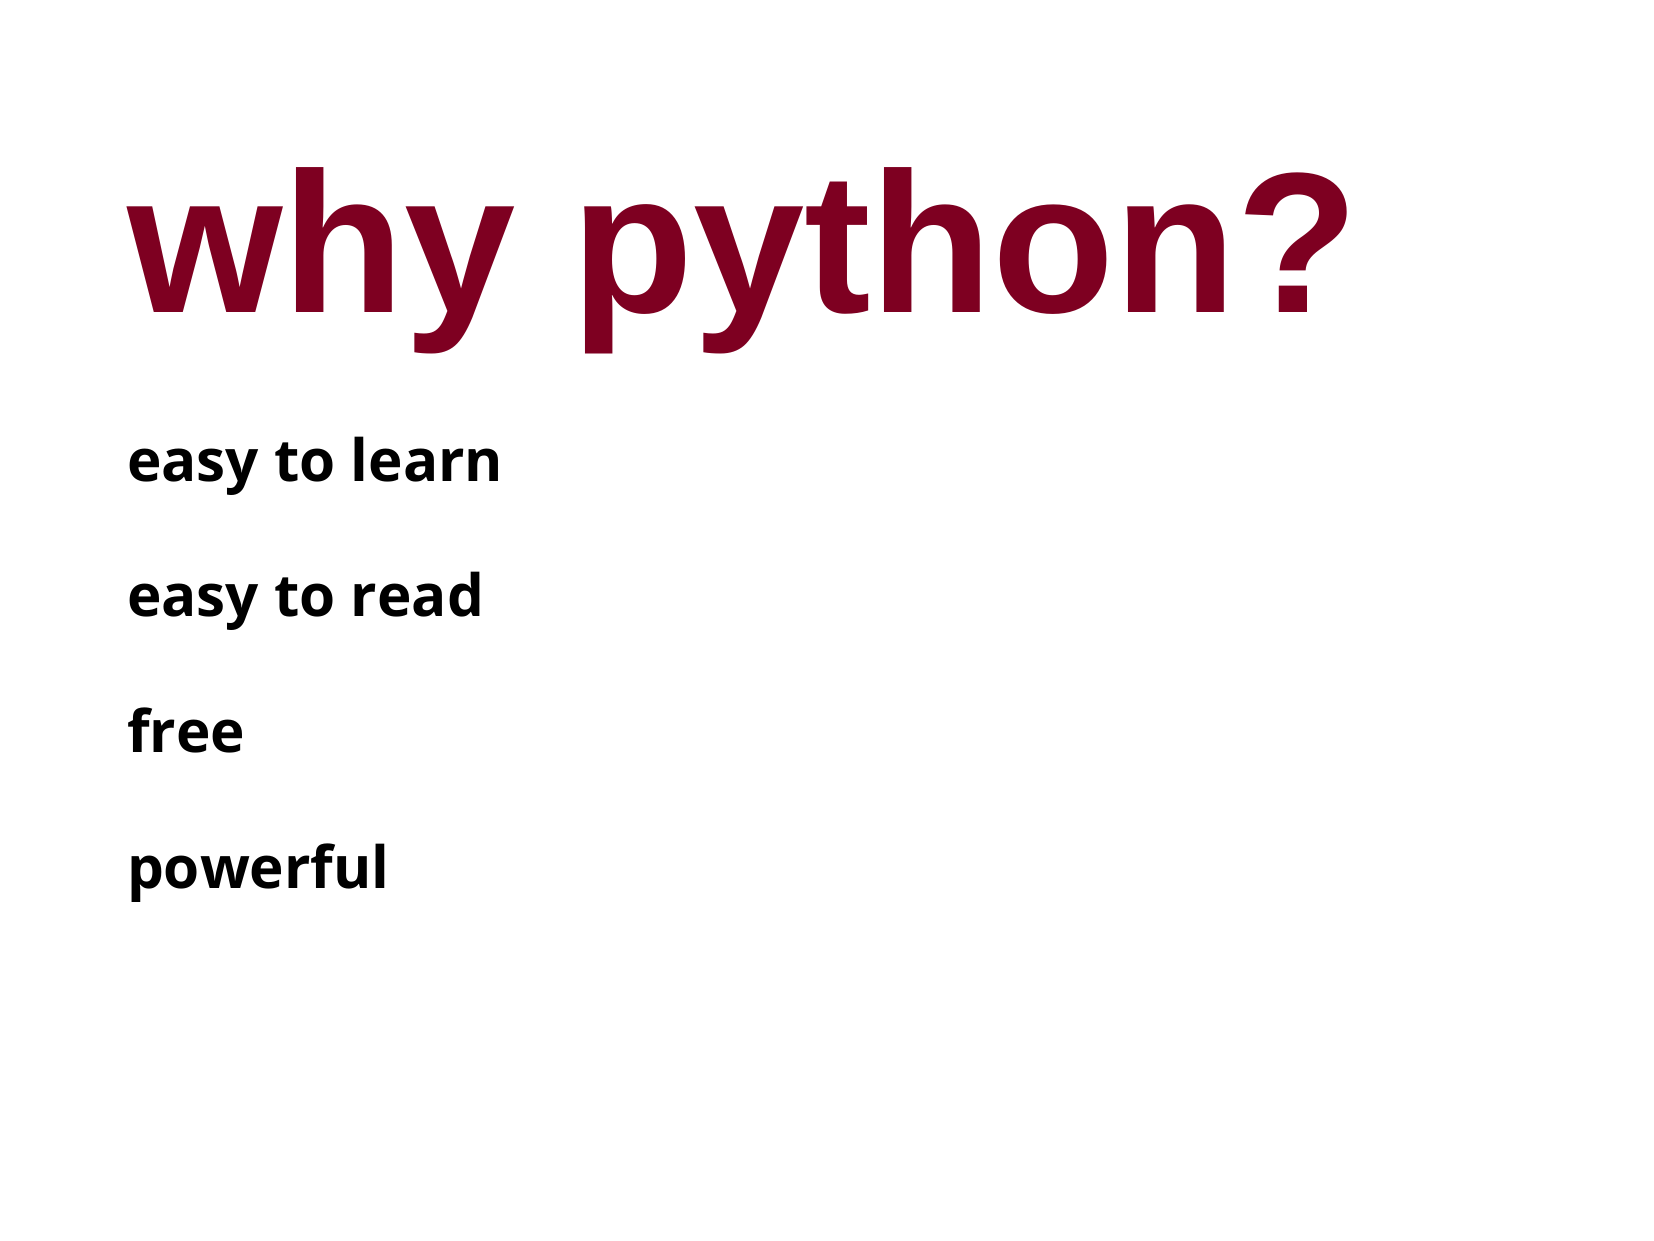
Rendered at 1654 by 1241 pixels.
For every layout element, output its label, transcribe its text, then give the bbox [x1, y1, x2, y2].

text_box easy to learn easy to read free powerful [112, 417, 1313, 945]
text_box why python? [612, 223, 656, 295]
text_box why python? [112, 112, 1538, 338]
